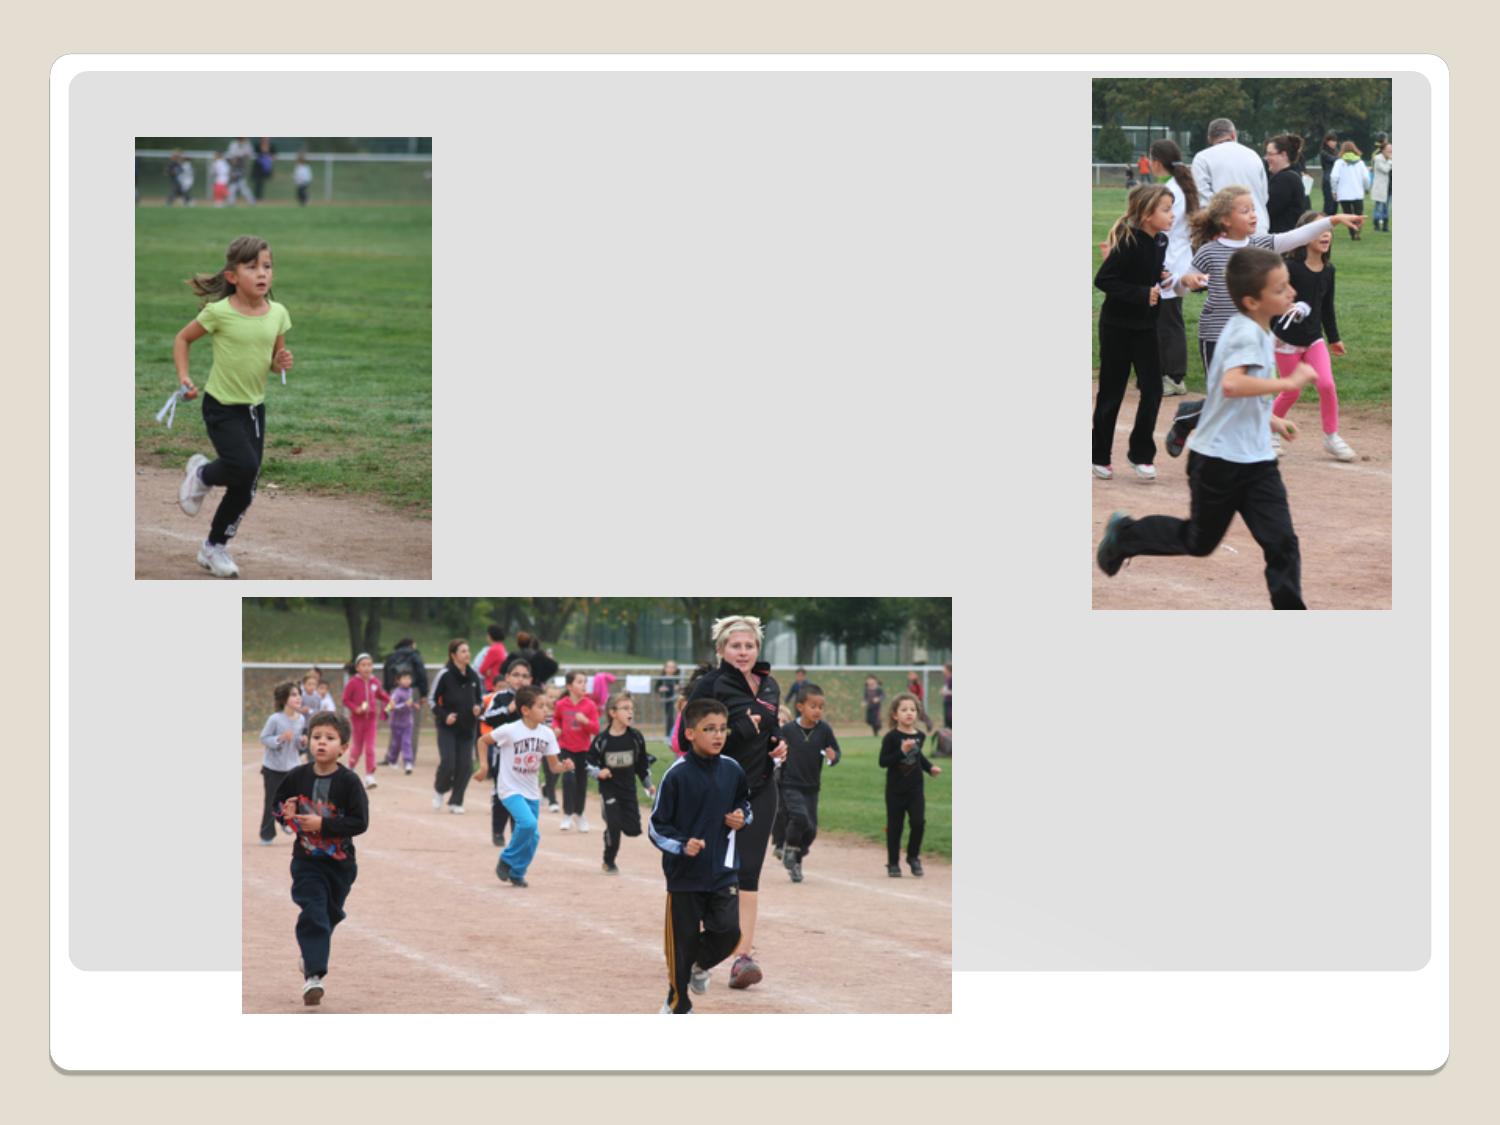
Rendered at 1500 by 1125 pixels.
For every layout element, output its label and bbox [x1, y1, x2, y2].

picture [242, 597, 952, 1014]
picture [135, 137, 432, 580]
picture [1092, 78, 1392, 610]
